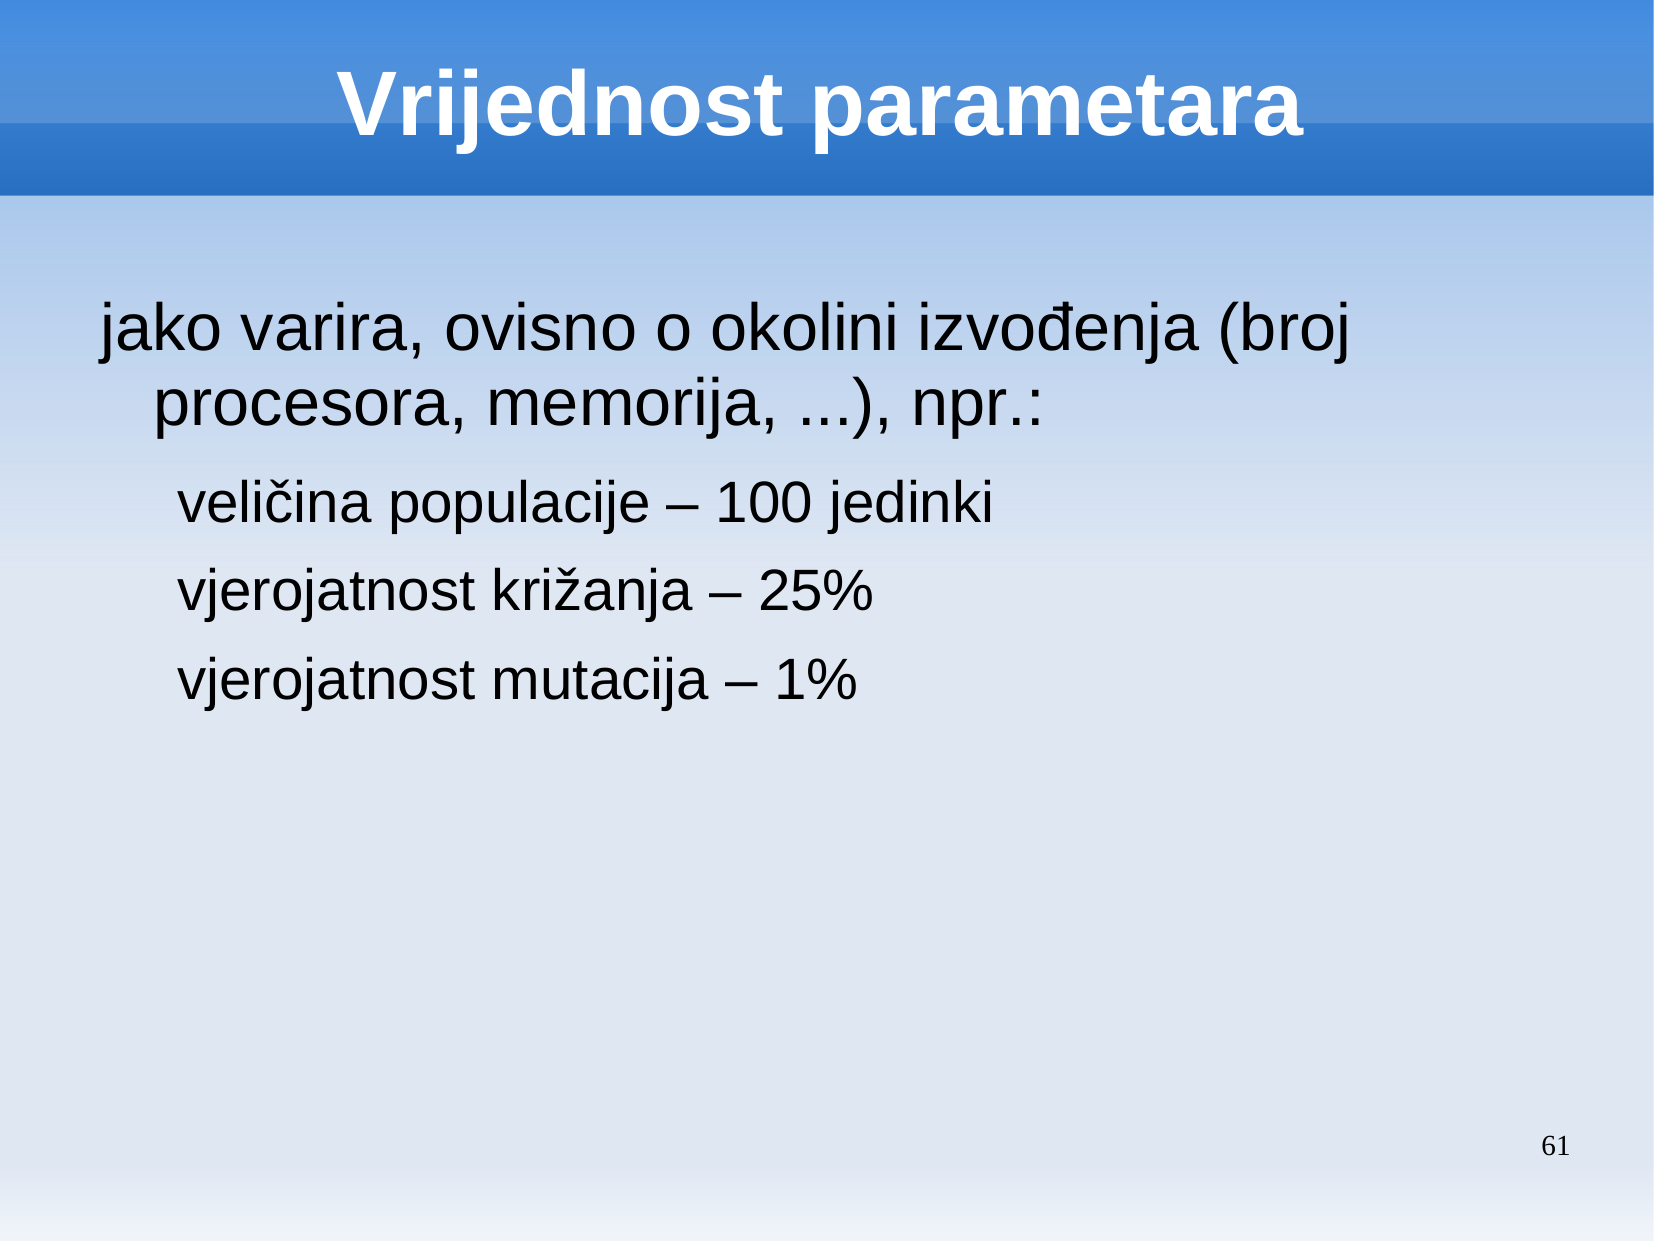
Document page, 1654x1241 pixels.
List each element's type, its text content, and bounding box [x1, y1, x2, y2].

title Vrijednost parametara [76, 7, 1565, 200]
list jako varira, ovisno o okolini izvođenja (broj procesora, memorija, ...), npr.: veličina populacije – 100 jedinki vjerojatnost križanja – 25% vjerojatnost mutacija – 1% [82, 290, 1571, 1094]
picture [0, 0, 1654, 1241]
